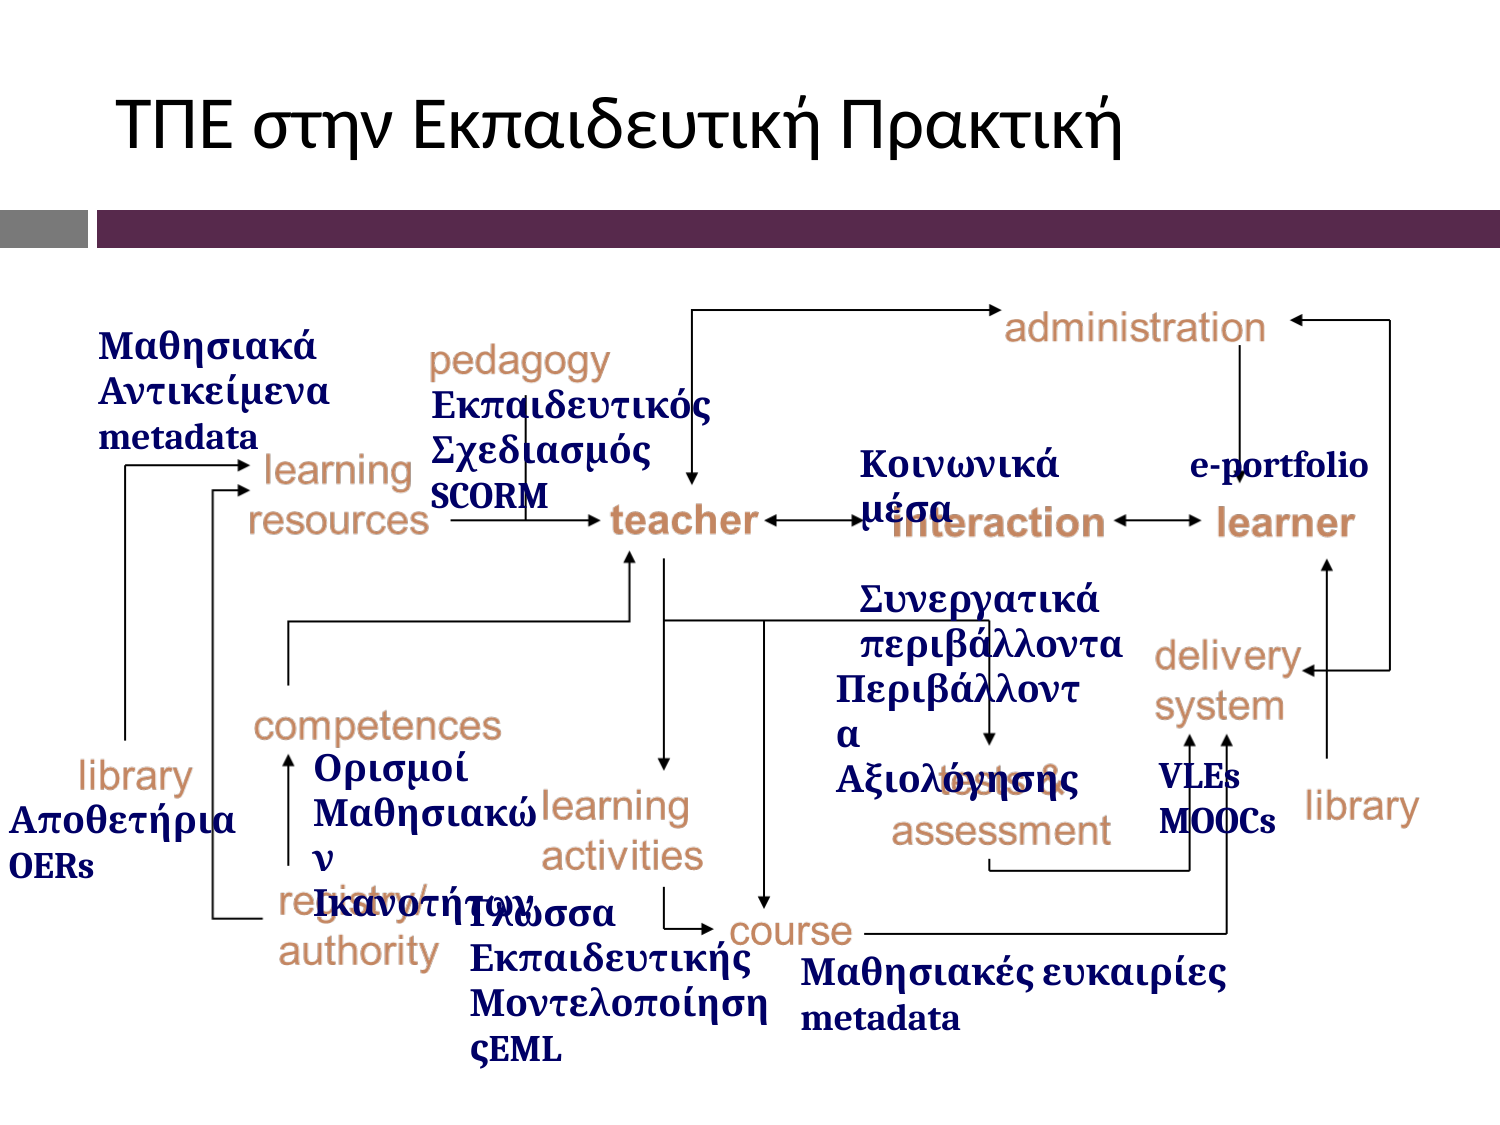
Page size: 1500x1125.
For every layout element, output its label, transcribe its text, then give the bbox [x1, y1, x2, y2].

text_box Κοινωνικά μέσα Συνεργατικά περιβάλλοντα [844, 432, 1176, 675]
text_box Αποθετήρια OERs [0, 789, 299, 896]
picture [52, 289, 1452, 1000]
text_box Περιβάλλοντα Αξιολόγησης [820, 656, 1105, 763]
text_box Εκπαιδευτικός Σχεδιασμός SCORM [416, 373, 904, 526]
picture [52, 888, 454, 1000]
text_box Μαθησιακές ευκαιρίες metadata [785, 940, 1213, 1047]
text_box Μαθησιακά Αντικείμενα metadata [83, 314, 432, 466]
text_box Γλώσσα Εκπαιδευτικής ΜοντελοποίησηςEML [454, 881, 786, 1079]
title ΤΠΕ στην Εκπαιδευτική Πρακτική [100, 37, 1438, 201]
text_box Ορισμοί Μαθησιακών Ικανοτήτων [298, 735, 562, 888]
text_box e-portfolio [1175, 432, 1393, 494]
text_box VLEs MOOCs [1144, 743, 1299, 850]
